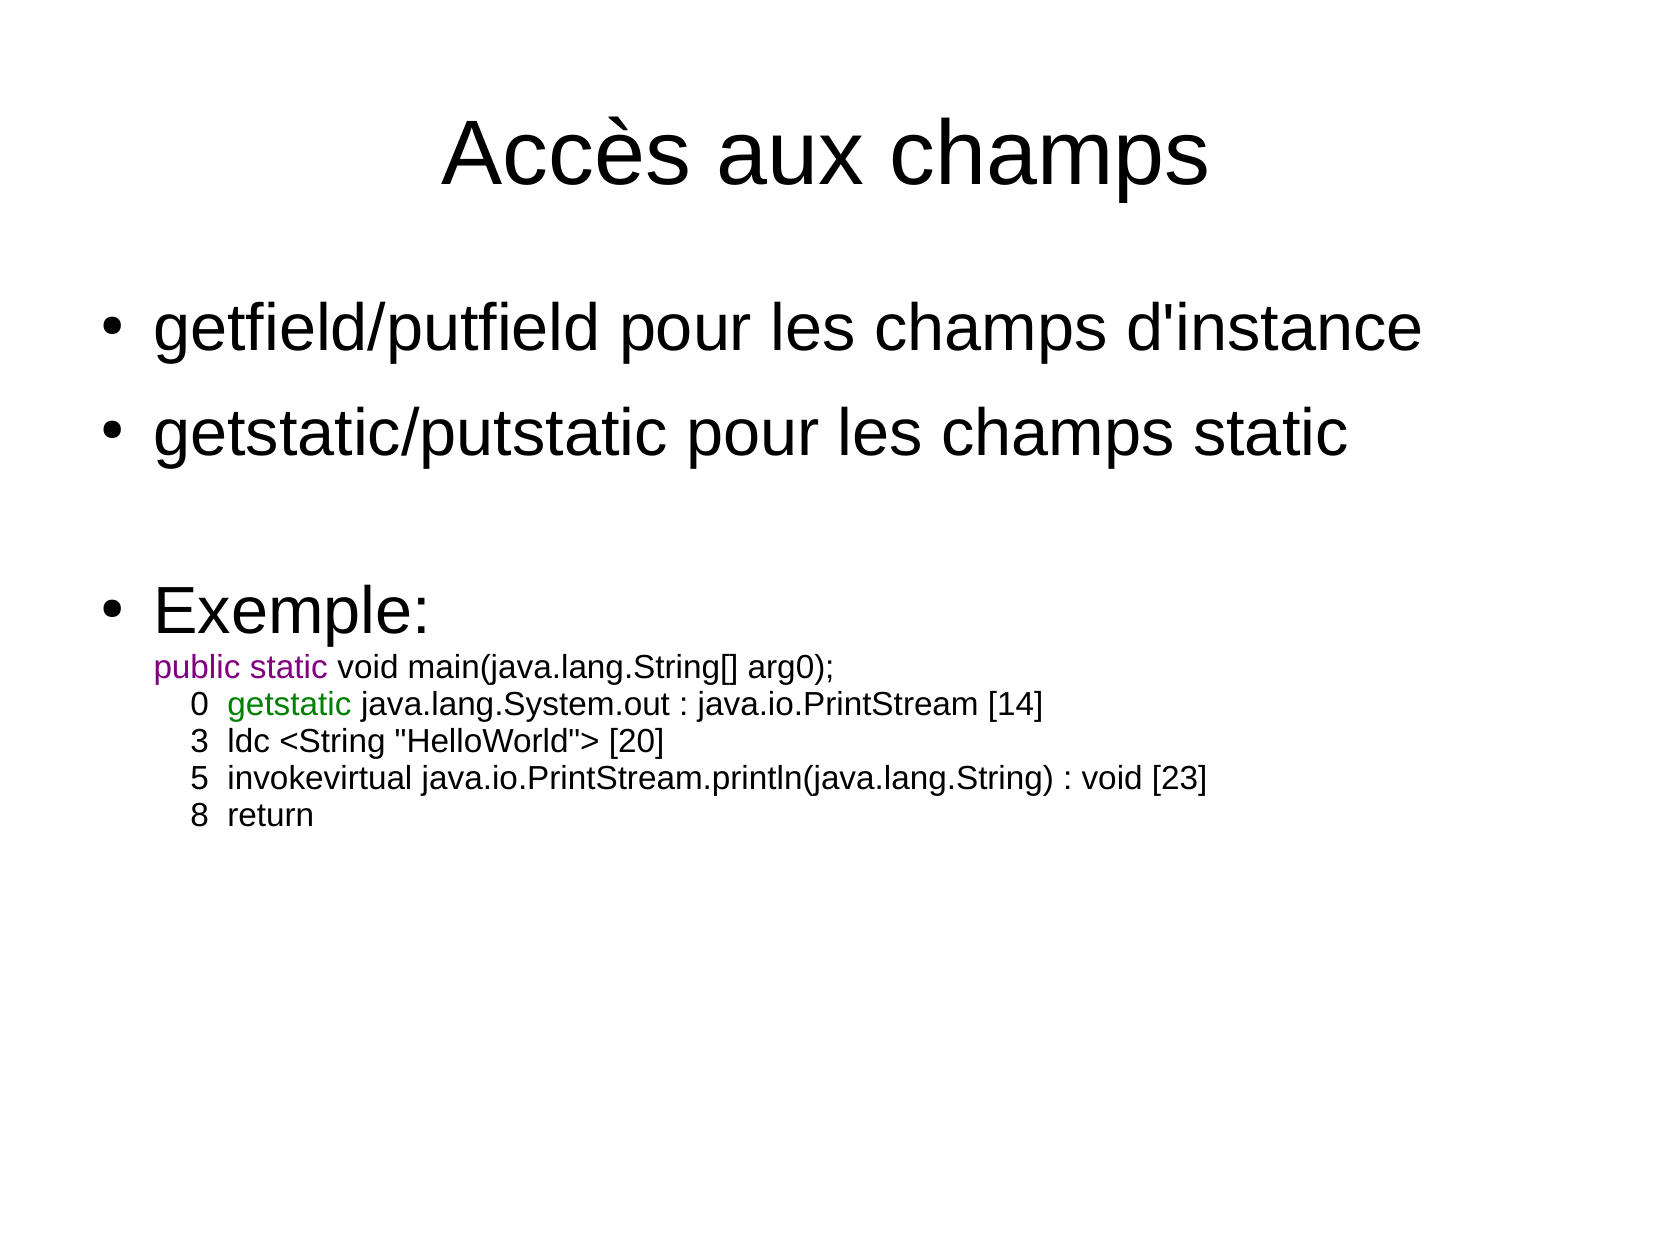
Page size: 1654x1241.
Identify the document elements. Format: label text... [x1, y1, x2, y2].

list getfield/putfield pour les champs d'instance getstatic/putstatic pour les champs static Exemple: public static void main(java.lang.String[] arg0); 0 getstatic java.lang.System.out : java.io.PrintStream [14] 3 ldc <String "HelloWorld"> [20] 5 invokevirtual java.io.PrintStream.println(java.lang.String) : void [23] 8 return [82, 290, 1571, 1094]
title Accès aux champs [82, 56, 1571, 250]
